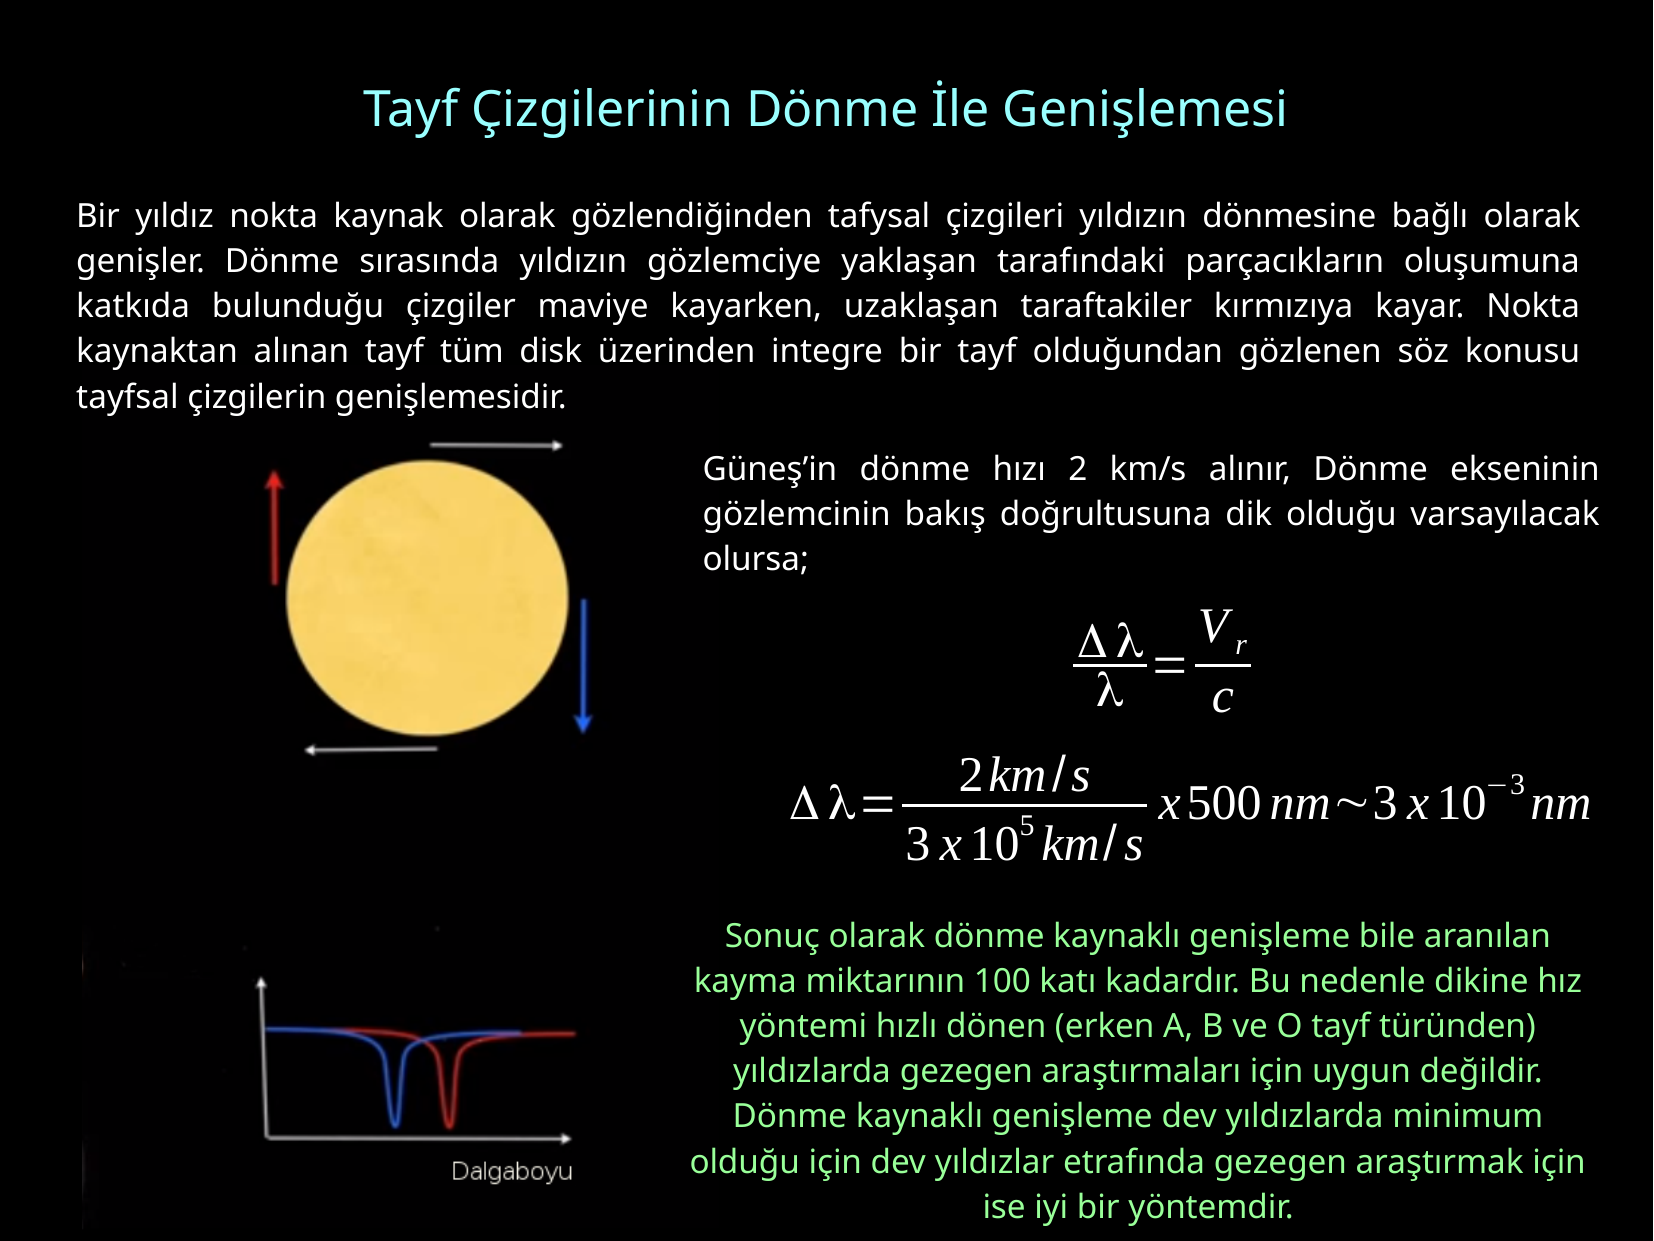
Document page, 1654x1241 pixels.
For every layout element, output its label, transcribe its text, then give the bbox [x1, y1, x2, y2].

title Tayf Çizgilerinin Dönme İle Genişlemesi [82, 40, 1571, 174]
text_box Sonuç olarak dönme kaynaklı genişleme bile aranılan kayma miktarının 100 katı kadardır. Bu nedenle dikine hız yöntemi hızlı dönen (erken A, B ve O tayf türünden) yıldızlarda gezegen araştırmaları için uygun değildir. Dönme kaynaklı genişleme dev yıldızlarda minimum olduğu için dev yıldızlar etrafında gezegen araştırmak için ise iyi bir yöntemdir. [659, 904, 1618, 1215]
text_box Bir yıldız nokta kaynak olarak gözlendiğinden tafysal çizgileri yıldızın dönmesine bağlı olarak genişler. Dönme sırasında yıldızın gözlemciye yaklaşan tarafındaki parçacıkların oluşumuna katkıda bulunduğu çizgiler maviye kayarken, uzaklaşan taraftakiler kırmızıya kayar. Nokta kaynaktan alınan tayf tüm disk üzerinden integre bir tayf olduğundan gözlenen söz konusu tayfsal çizgilerin genişlemesidir. [61, 184, 1598, 402]
picture [82, 402, 719, 1234]
chart [1065, 598, 1260, 724]
chart [782, 746, 1599, 872]
text_box Güneş’in dönme hızı 2 km/s alınır, Dönme ekseninin gözlemcinin bakış doğrultusuna dik olduğu varsayılacak olursa; [687, 437, 1616, 574]
